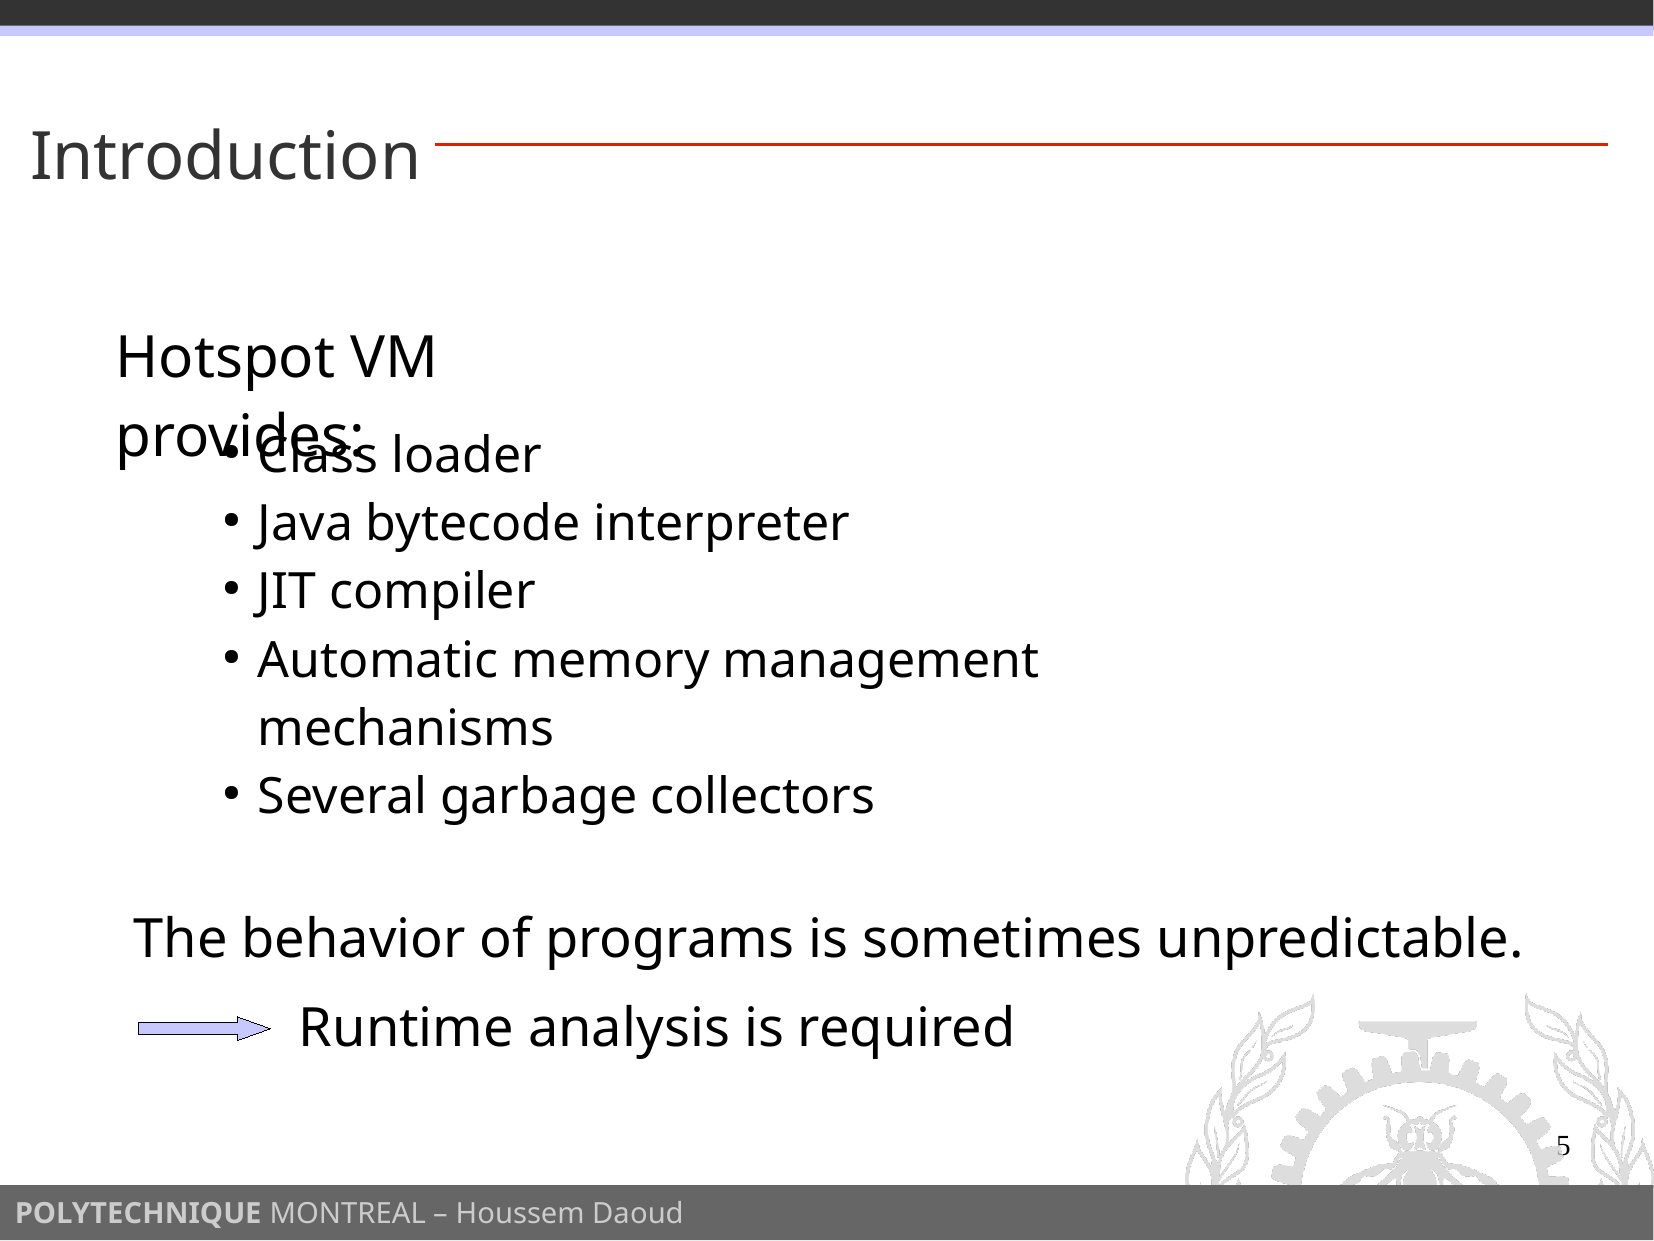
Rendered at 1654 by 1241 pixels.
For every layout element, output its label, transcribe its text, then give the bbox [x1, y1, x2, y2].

text_box [0, 0, 1654, 36]
text_box The behavior of programs is sometimes unpredictable. [118, 892, 1593, 990]
picture [1185, 968, 1654, 1185]
text_box Introduction [30, 60, 1561, 203]
text_box Runtime analysis is required [284, 980, 1048, 1079]
text_box Class loader Java bytecode interpreter JIT compiler Automatic memory management mechanisms Several garbage collectors [207, 332, 1338, 747]
text_box Hotspot VM provides: [100, 307, 718, 398]
text_box POLYTECHNIQUE MONTREAL – Houssem Daoud [0, 1185, 1654, 1241]
text_box [138, 1016, 271, 1041]
